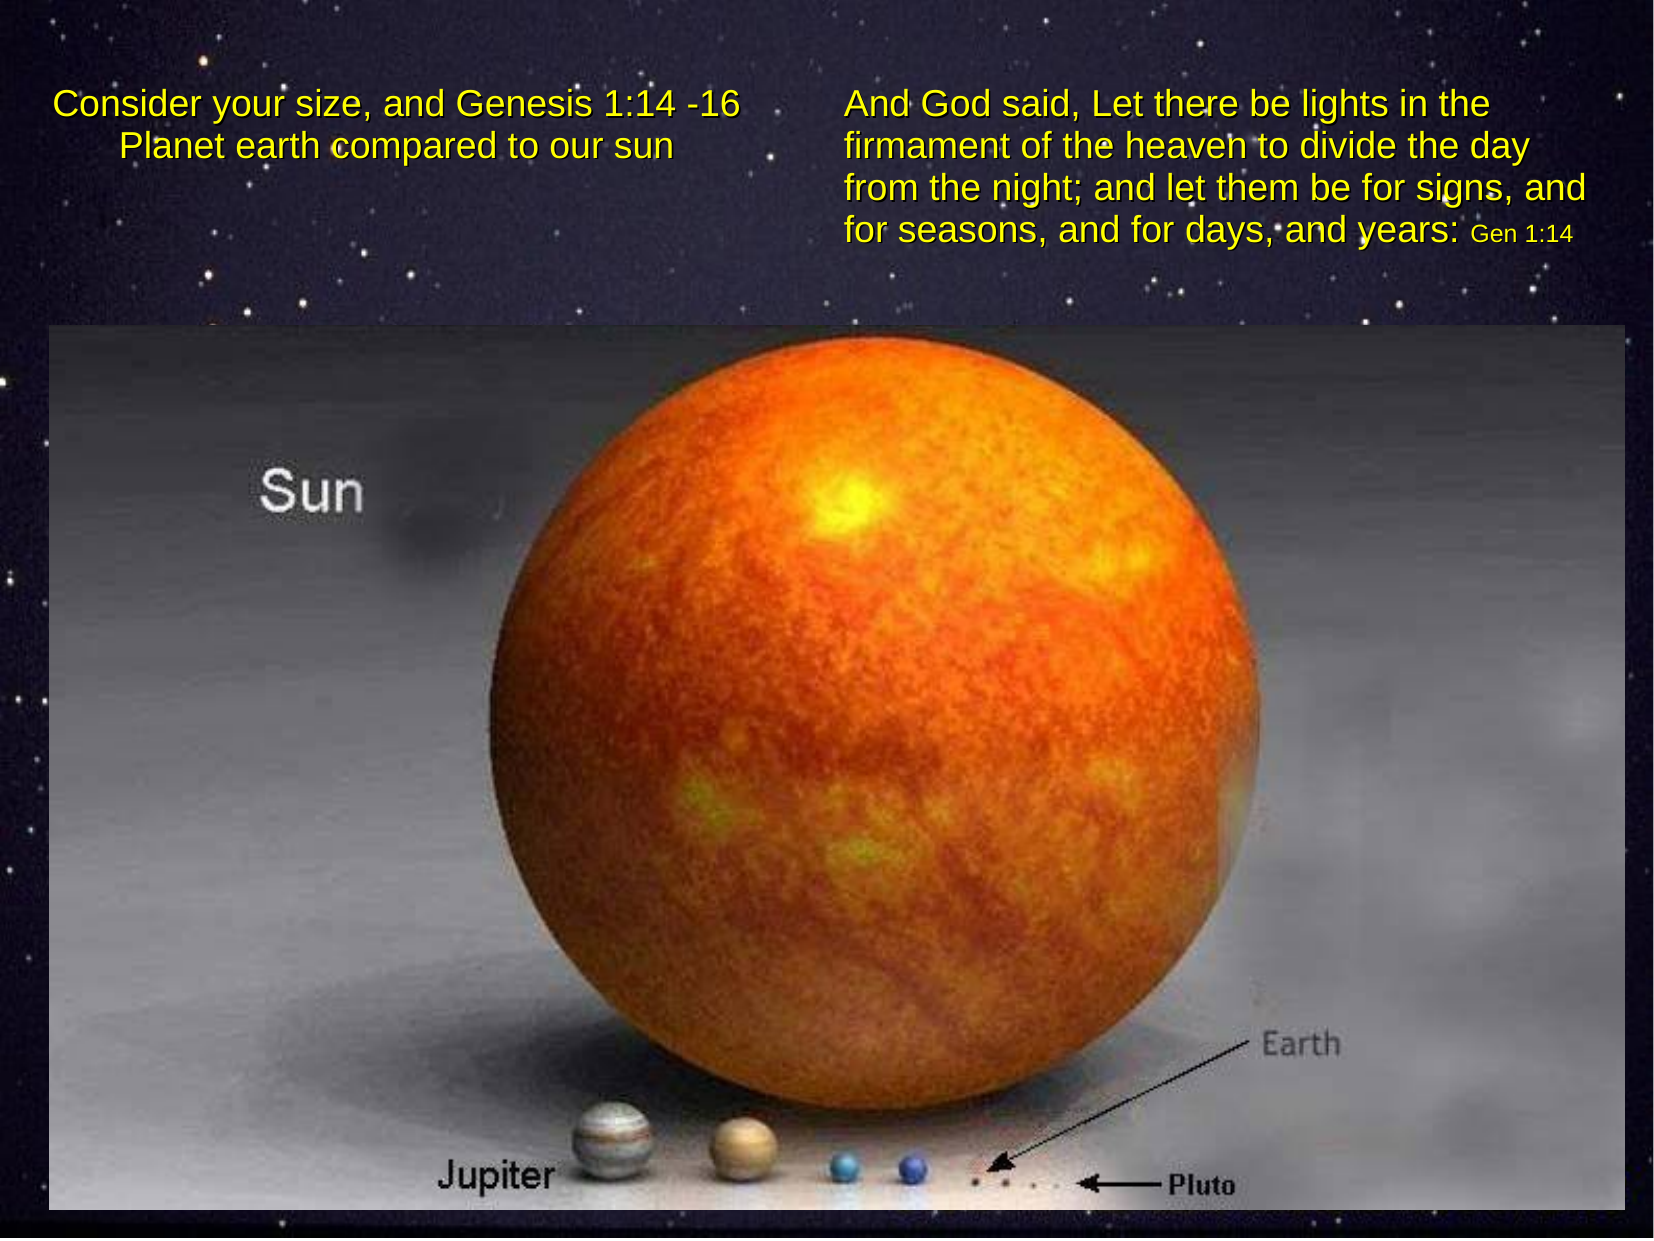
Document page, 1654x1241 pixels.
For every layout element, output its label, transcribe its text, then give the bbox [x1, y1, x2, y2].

text_box Consider your size, and Genesis 1:14 -16 Planet earth compared to our sun [37, 75, 826, 226]
text_box And God said, Let there be lights in the firmament of the heaven to divide the day from the night; and let them be for signs, and for seasons, and for days, and years: Gen 1:14 [828, 75, 1617, 259]
picture [0, 0, 1654, 1238]
